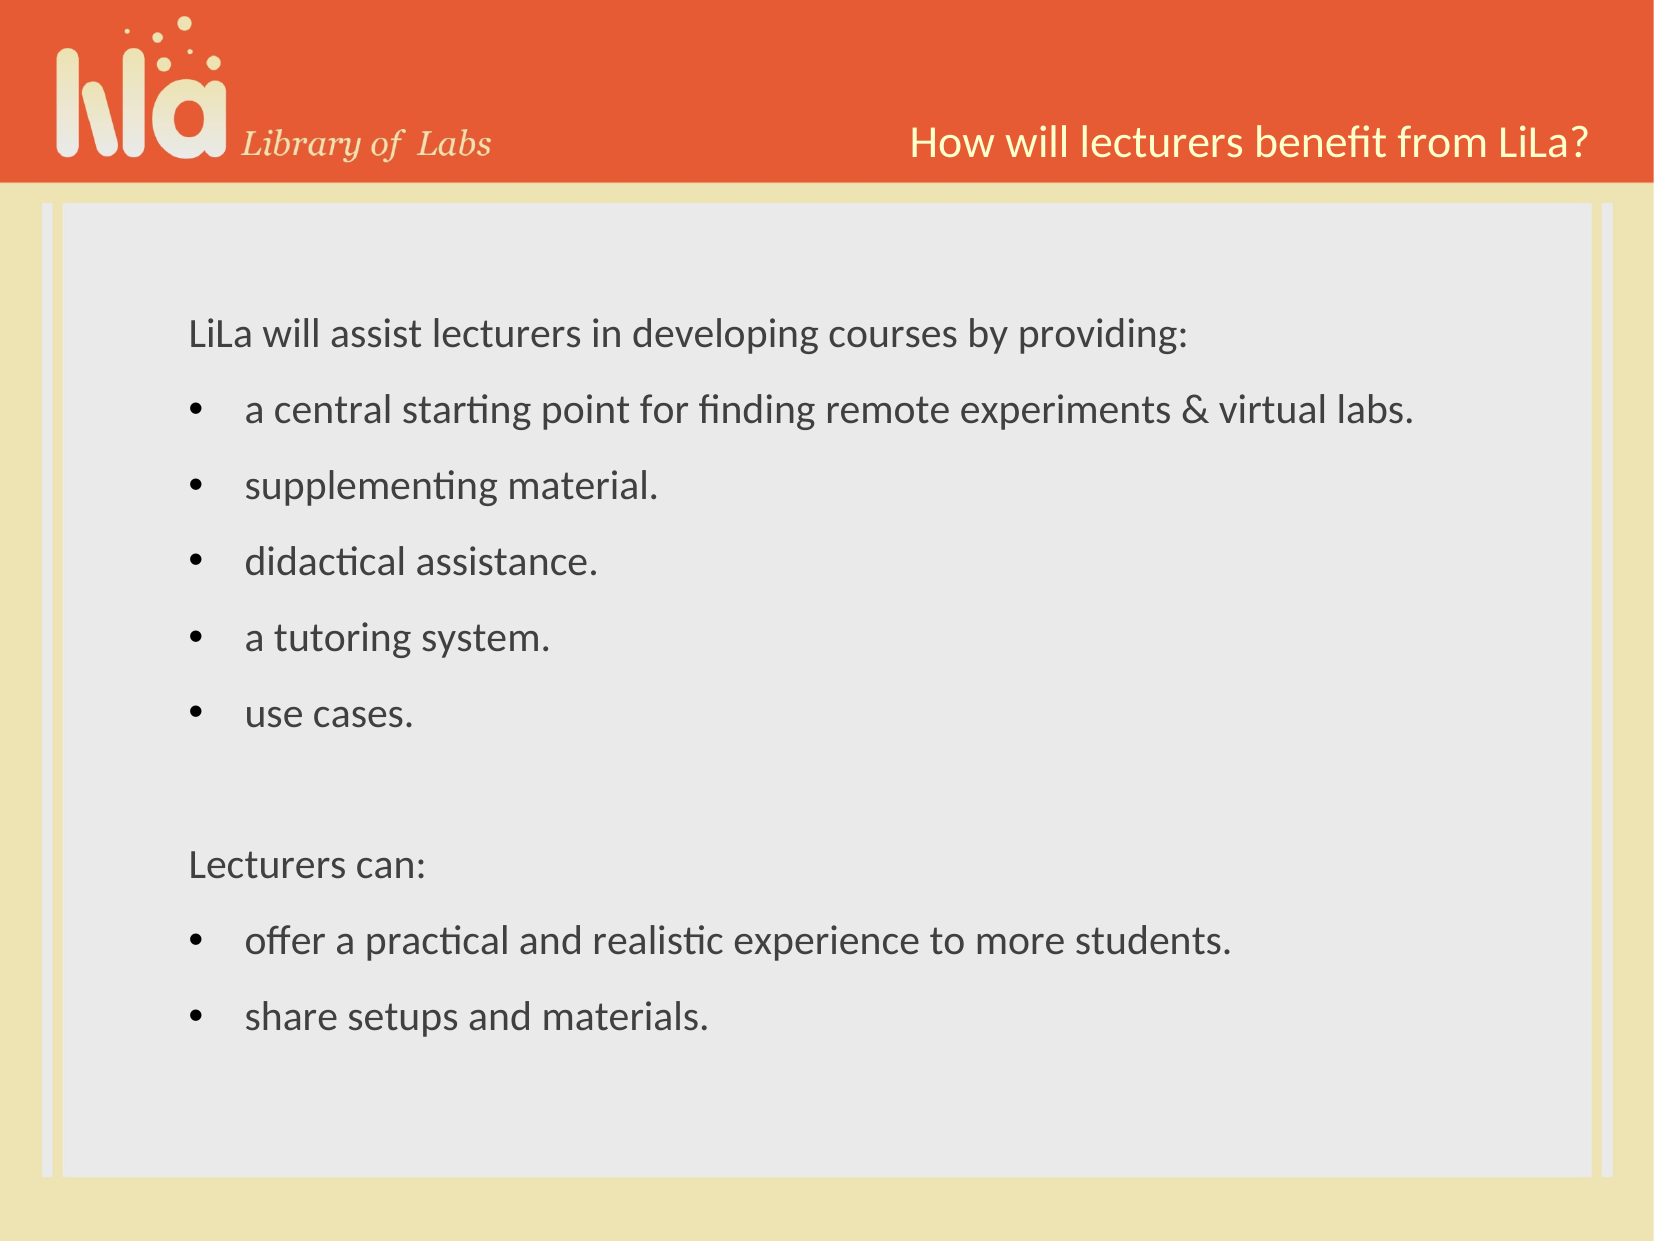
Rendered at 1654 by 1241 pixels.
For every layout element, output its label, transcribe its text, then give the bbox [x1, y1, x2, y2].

text_box LiLa will assist lecturers in developing courses by providing: a central starting point for finding remote experiments & virtual labs. supplementing material. didactical assistance. a tutoring system. use cases. Lecturers can: offer a practical and realistic experience to more students. share setups and materials. [173, 302, 1524, 1046]
picture [0, 0, 1654, 1241]
list How will lecturers benefit from LiLa? [744, 112, 1592, 172]
